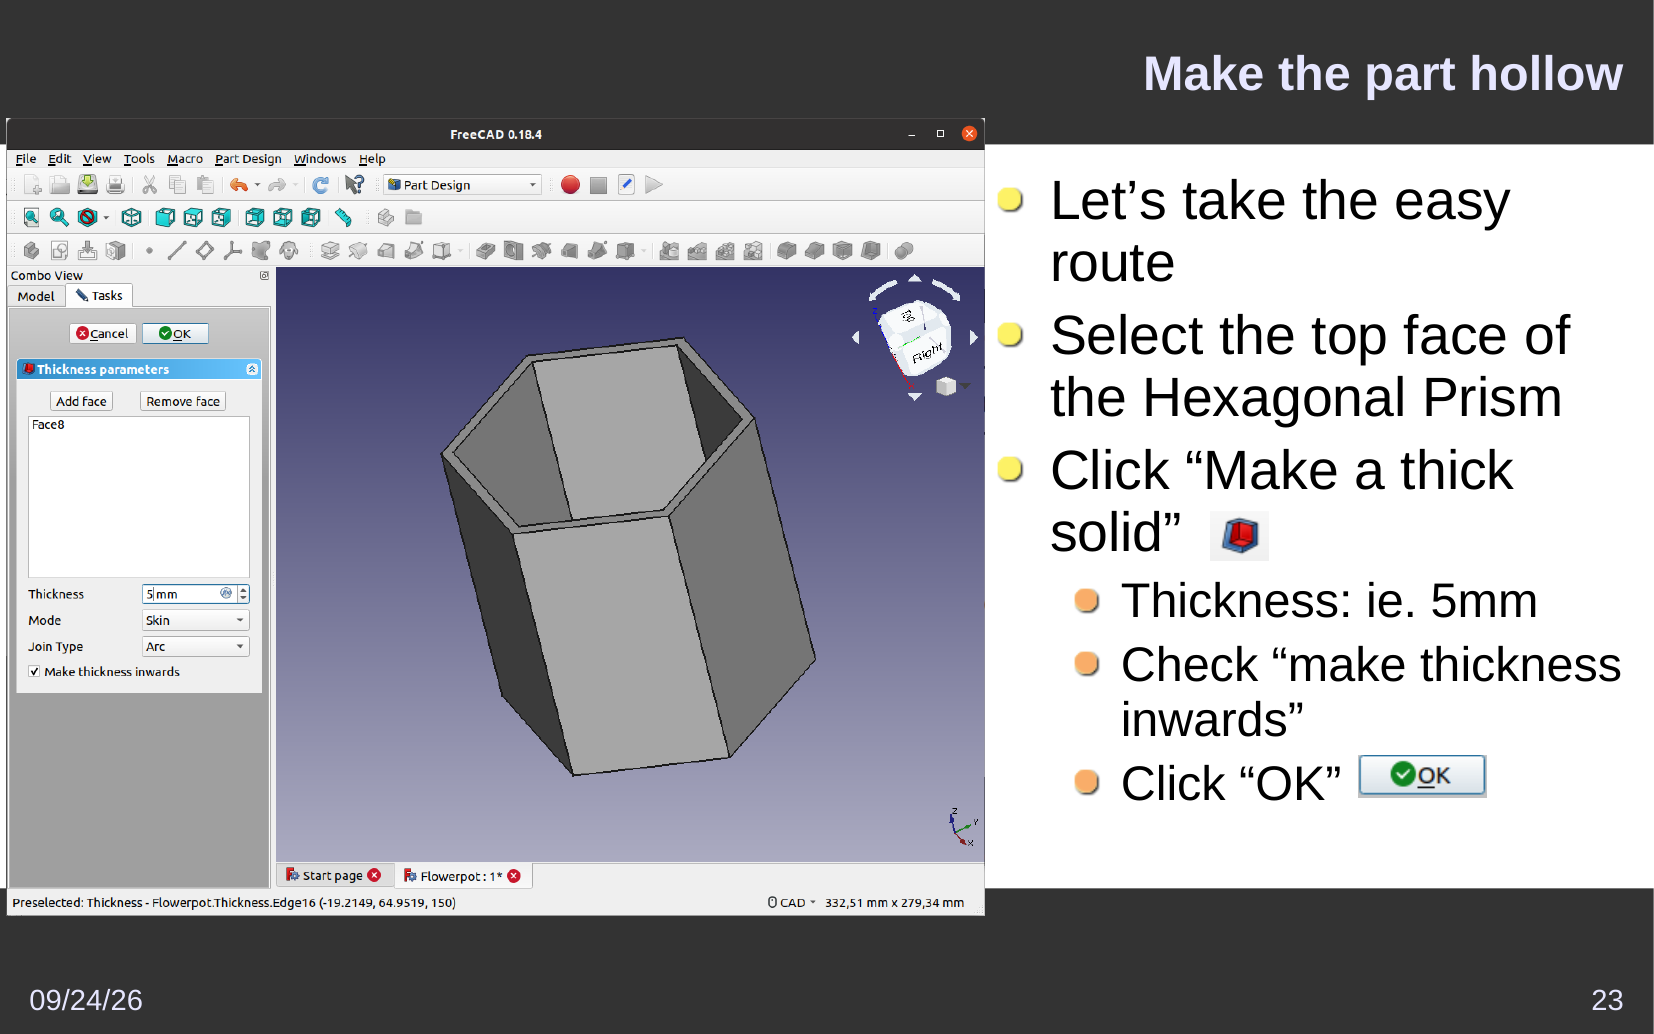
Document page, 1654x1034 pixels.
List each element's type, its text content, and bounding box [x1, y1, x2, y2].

list Let’s take the easy route Select the top face of the Hexagonal Prism Click “Make a thick solid” Thickness: ie. 5mm Check “make thickness inwards” Click “OK” [979, 169, 1629, 1034]
title Make the part hollow [29, 16, 1624, 131]
picture [1210, 511, 1269, 562]
picture [1358, 755, 1487, 798]
picture [0, 0, 1654, 1034]
